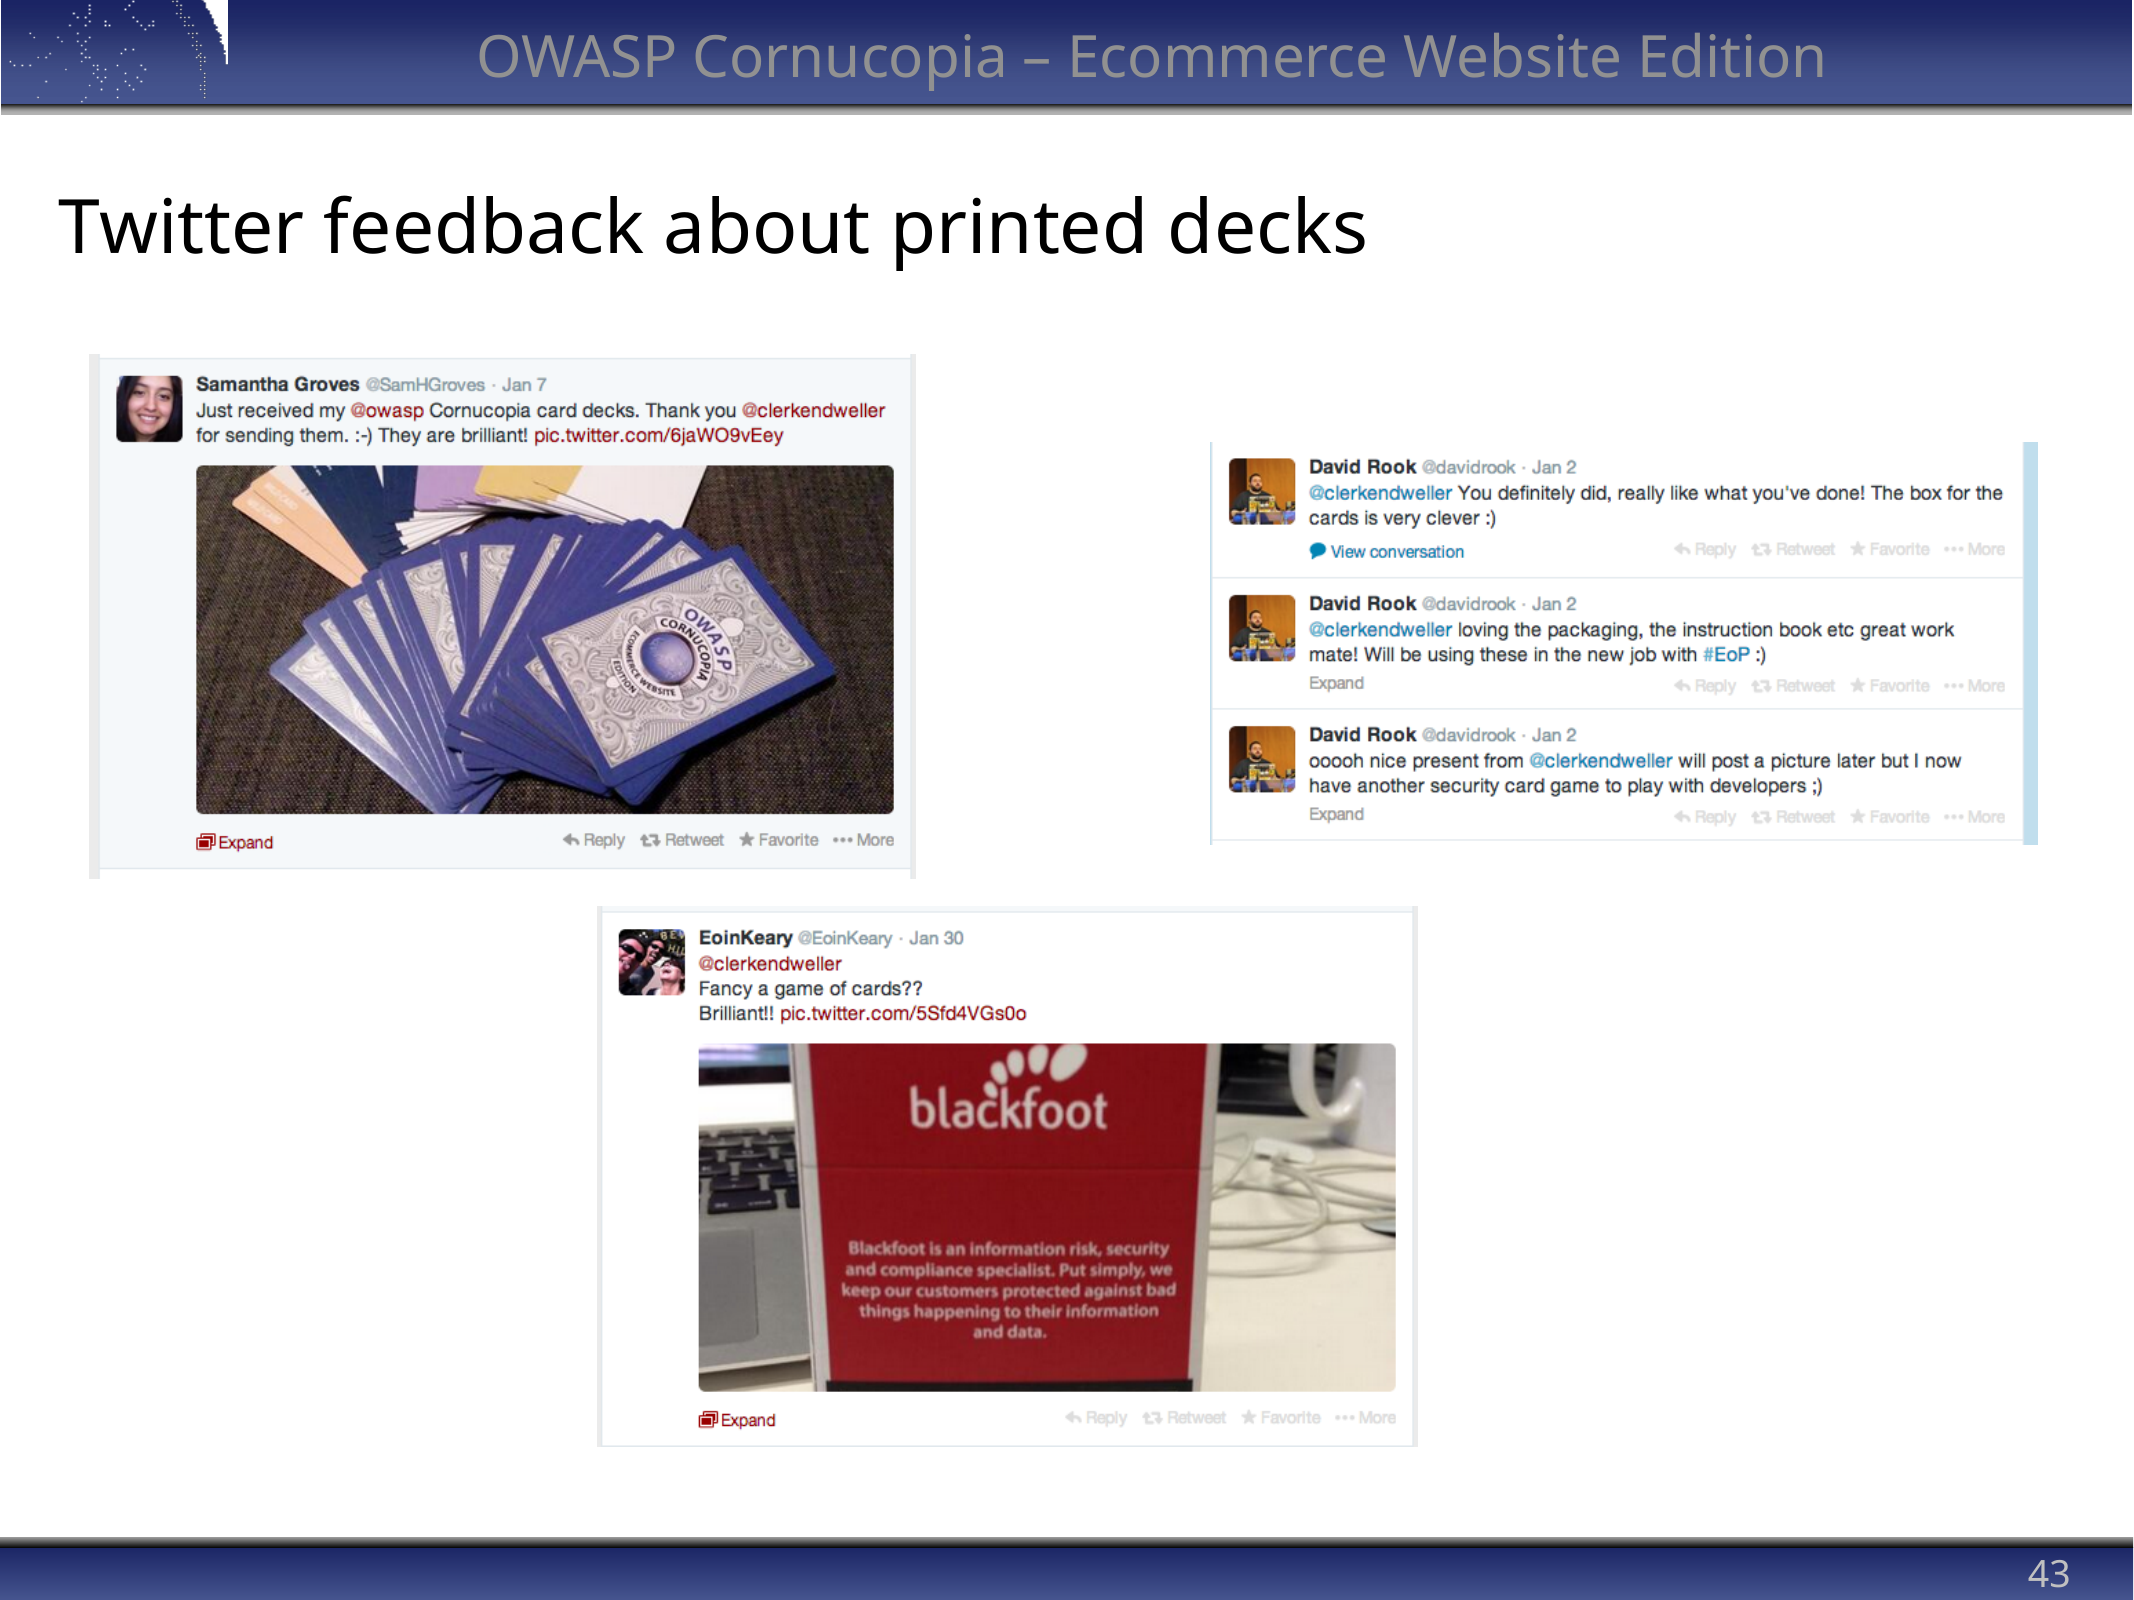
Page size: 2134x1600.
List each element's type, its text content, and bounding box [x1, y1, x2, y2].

picture [89, 354, 916, 879]
picture [597, 906, 1418, 1447]
picture [1210, 442, 2038, 845]
title Twitter feedback about printed decks [58, 124, 2126, 325]
